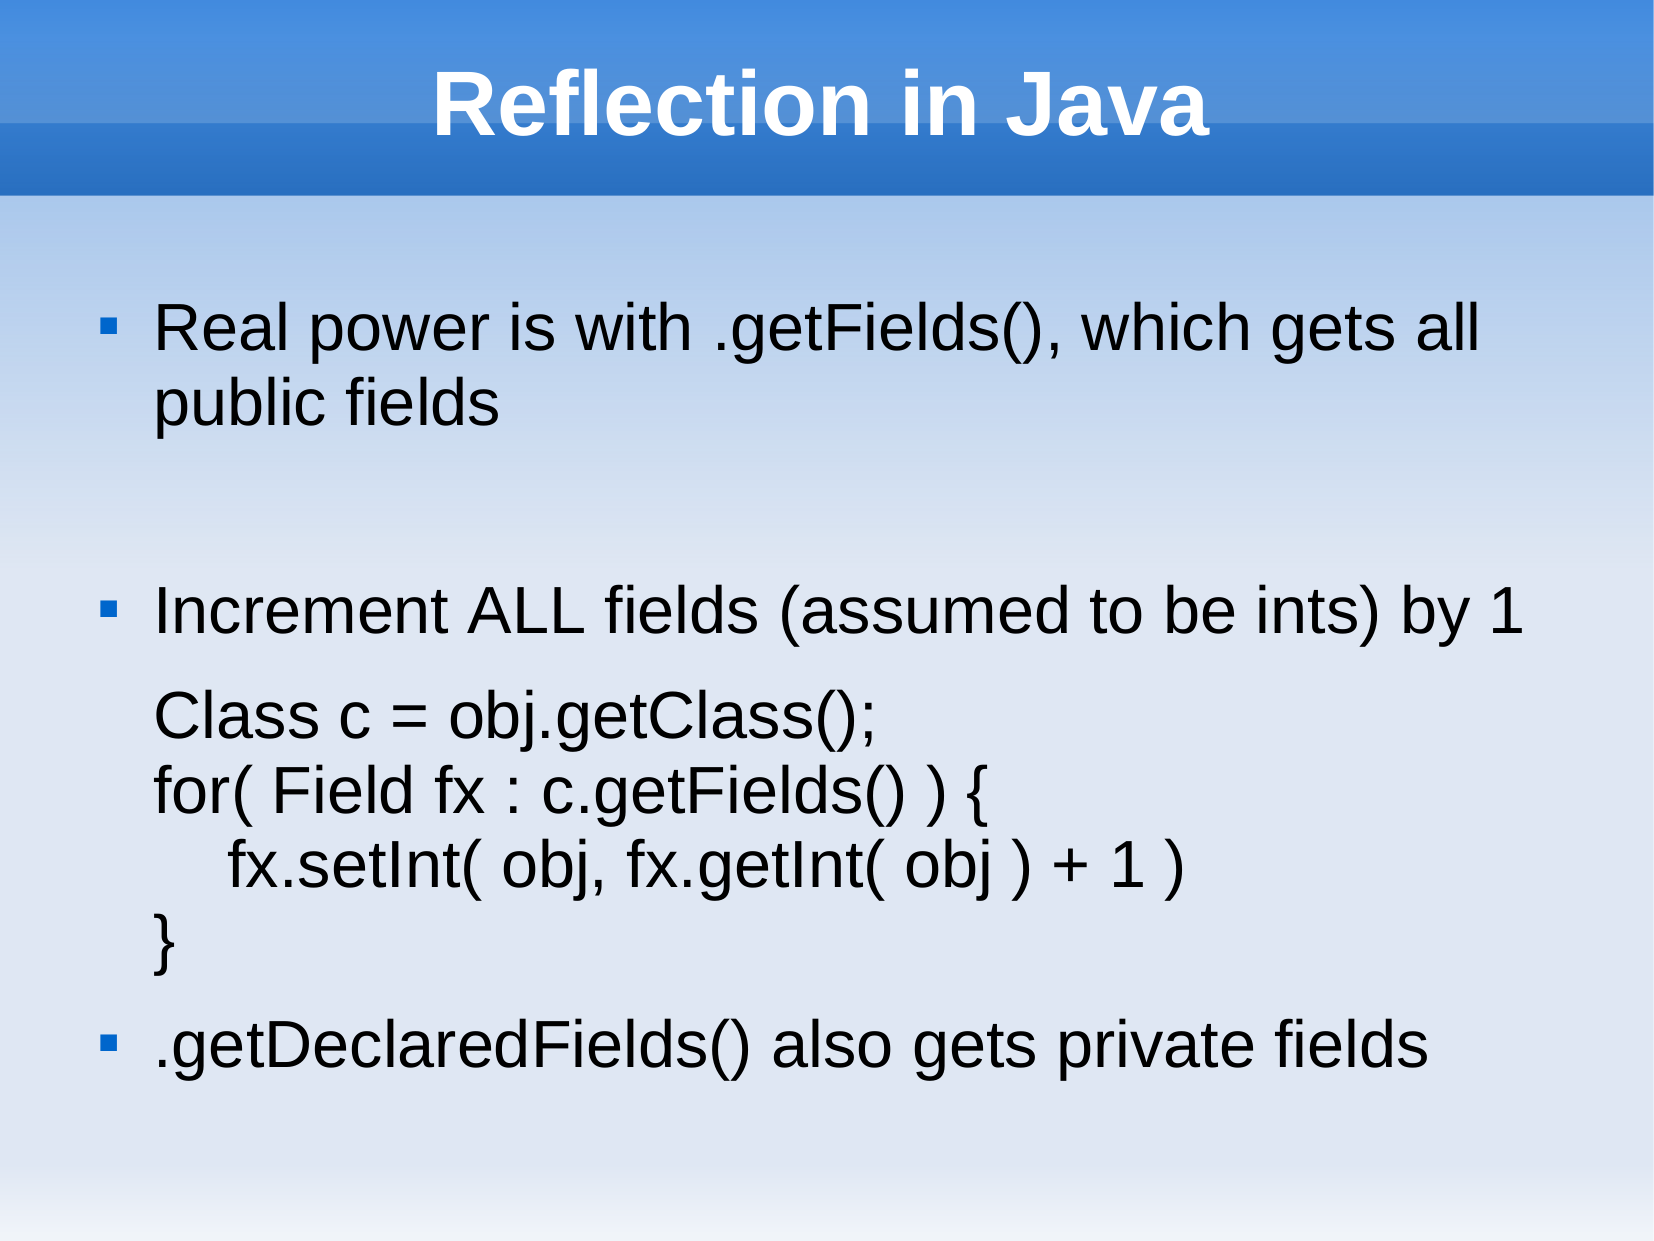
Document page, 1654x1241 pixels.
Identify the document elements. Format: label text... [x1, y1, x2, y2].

picture [0, 0, 1654, 1241]
list Real power is with .getFields(), which gets all public fields Increment ALL fields (assumed to be ints) by 1 Class c = obj.getClass(); for( Field fx : c.getFields() ) { fx.setInt( obj, fx.getInt( obj ) + 1 ) } .getDeclaredFields() also gets private fields [82, 290, 1571, 1109]
title Reflection in Java [76, 0, 1565, 208]
